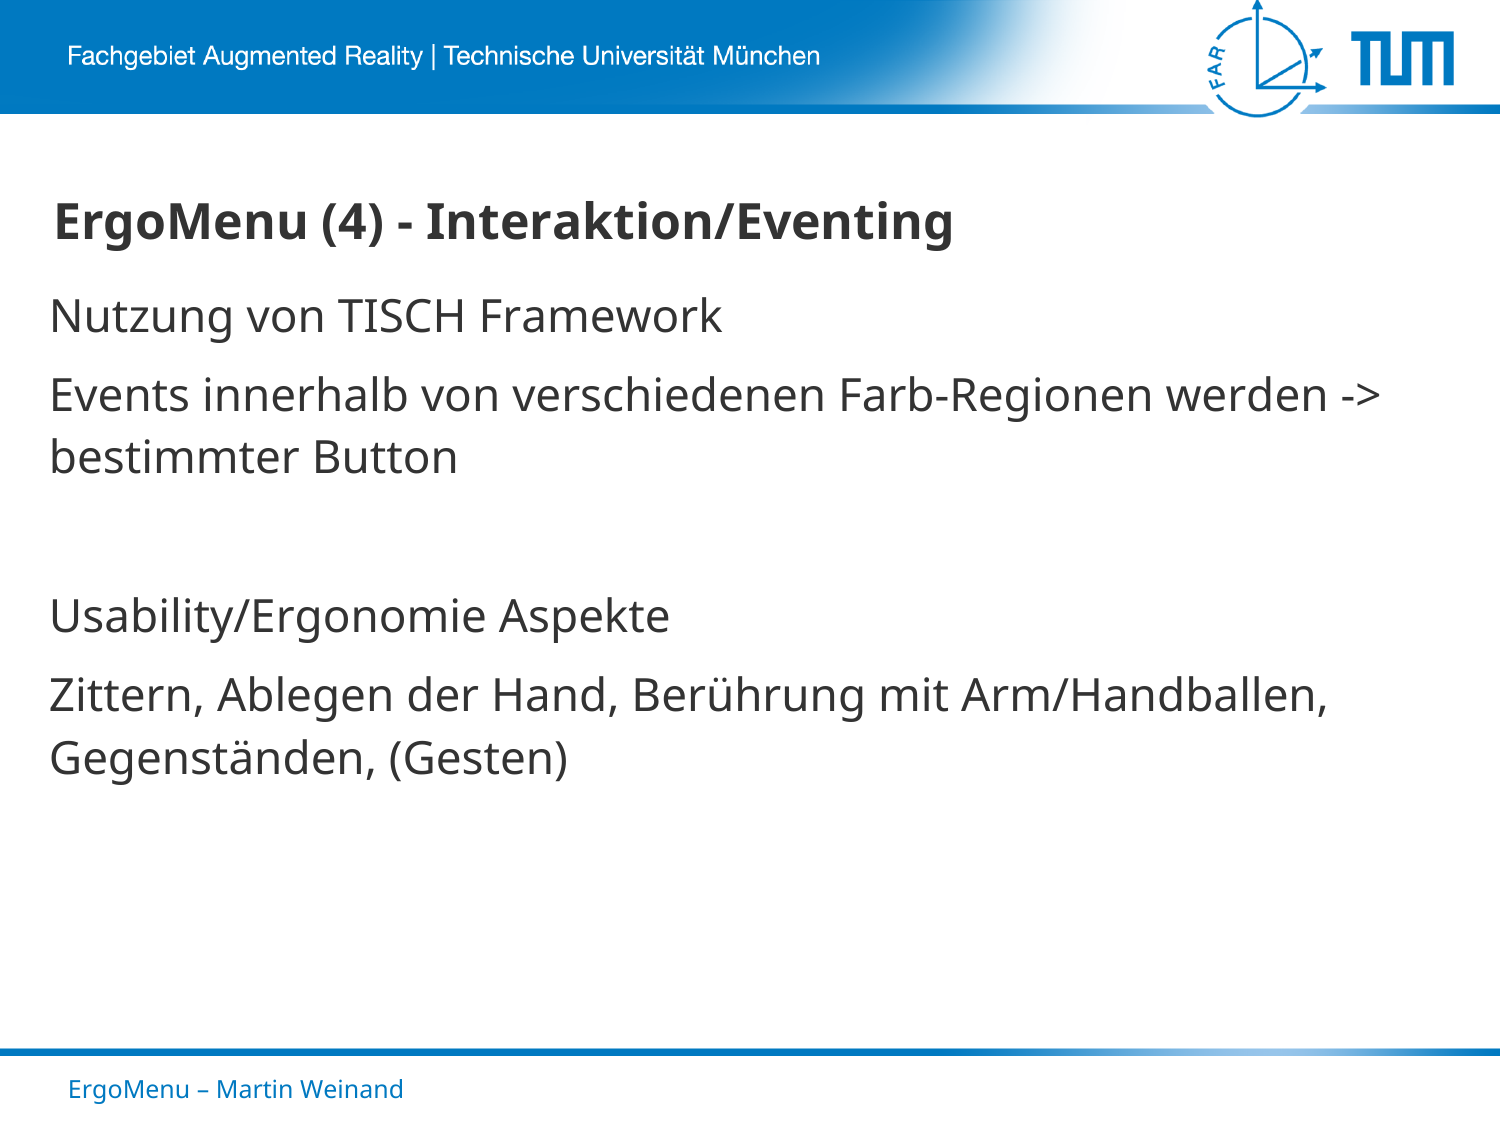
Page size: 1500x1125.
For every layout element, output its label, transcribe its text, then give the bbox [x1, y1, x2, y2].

picture [0, 0, 1500, 1125]
title ErgoMenu (4) - Interaktion/Eventing [53, 156, 1447, 284]
subtitle Nutzung von TISCH Framework Events innerhalb von verschiedenen Farb-Regionen werden -> bestimmter Button Usability/Ergonomie Aspekte Zittern, Ablegen der Hand, Berührung mit Arm/Handballen, Gegenständen, (Gesten) [48, 188, 1443, 883]
text_box ErgoMenu – Martin Weinand [53, 1063, 1081, 1114]
